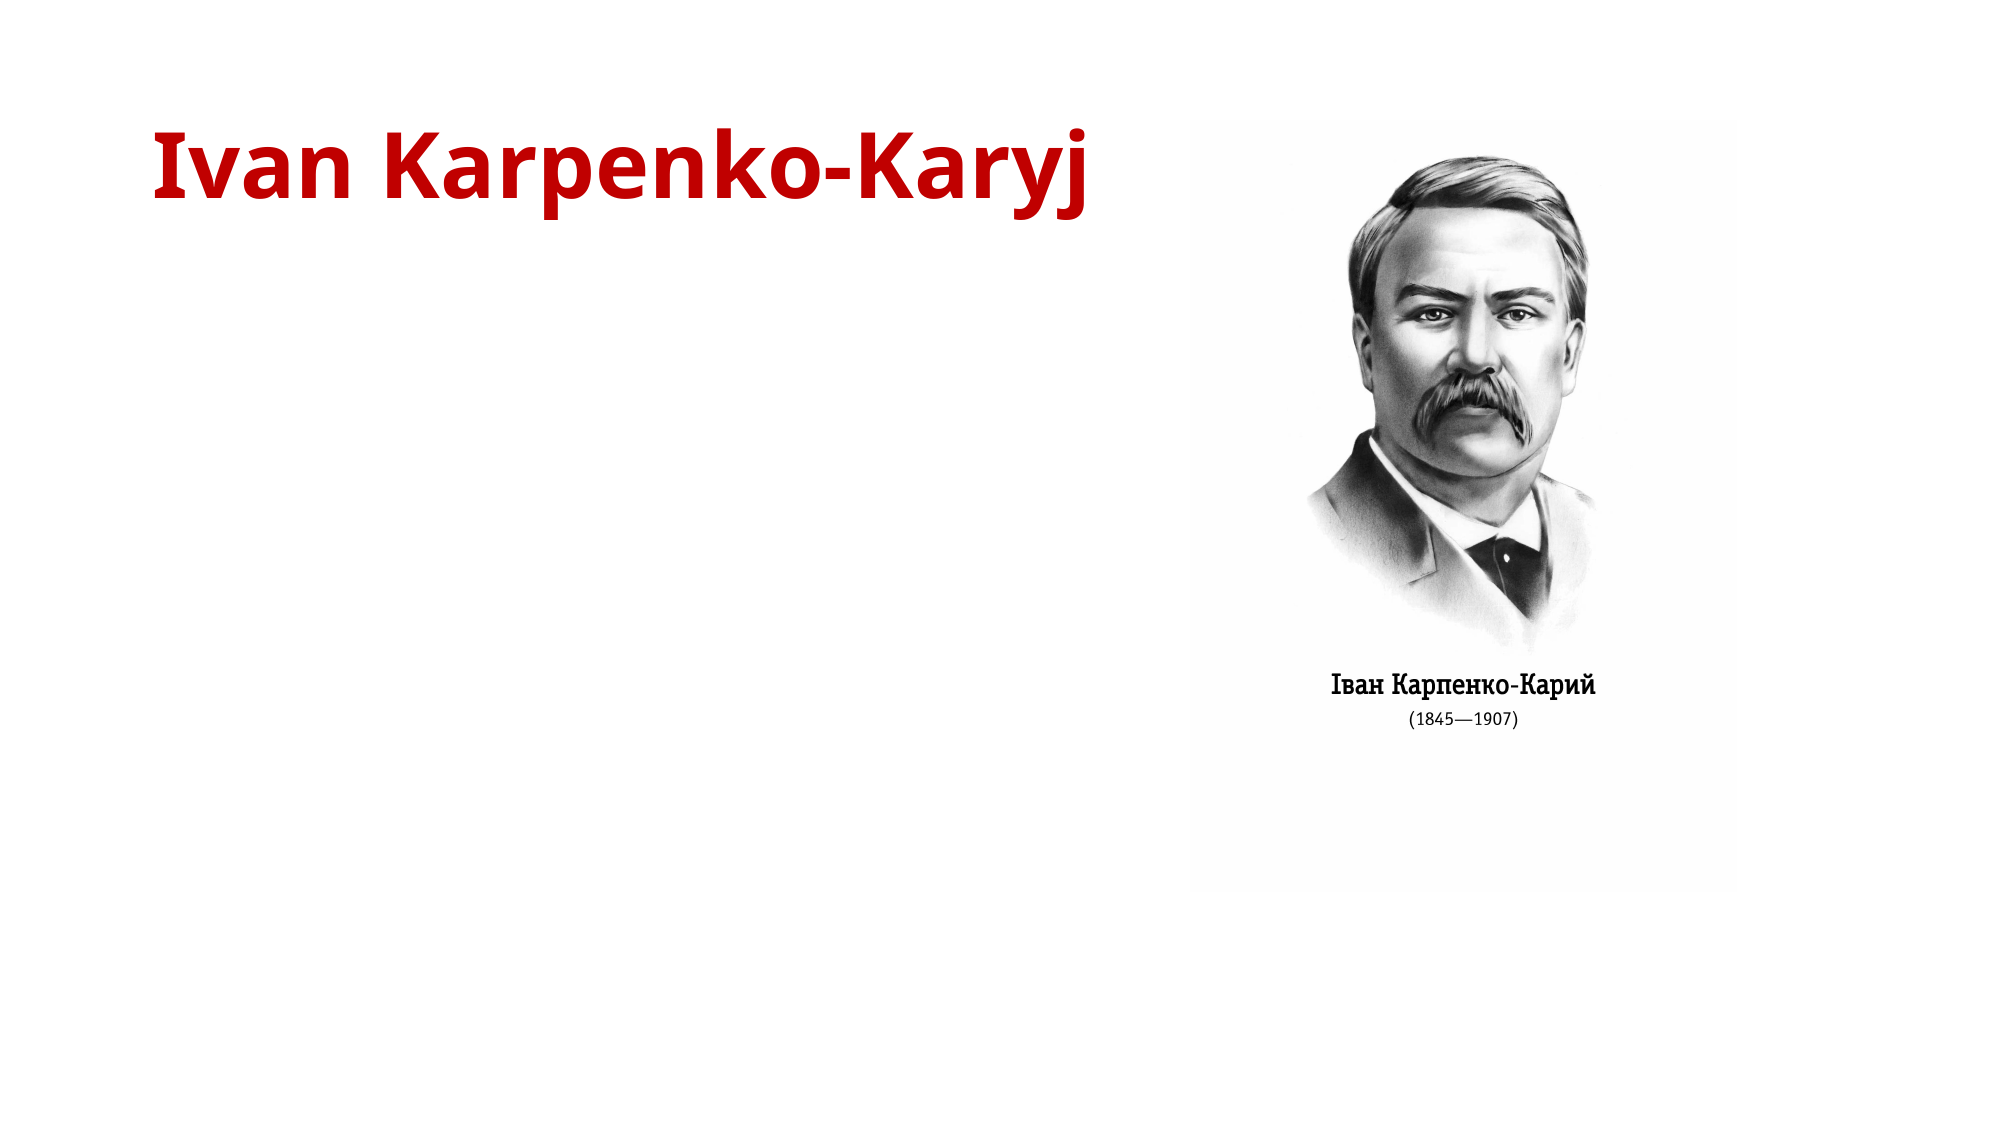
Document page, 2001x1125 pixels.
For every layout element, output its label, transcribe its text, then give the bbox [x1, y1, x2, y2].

title Ivan Karpenko-Karyj [137, 59, 1863, 278]
picture [1190, 120, 1737, 892]
